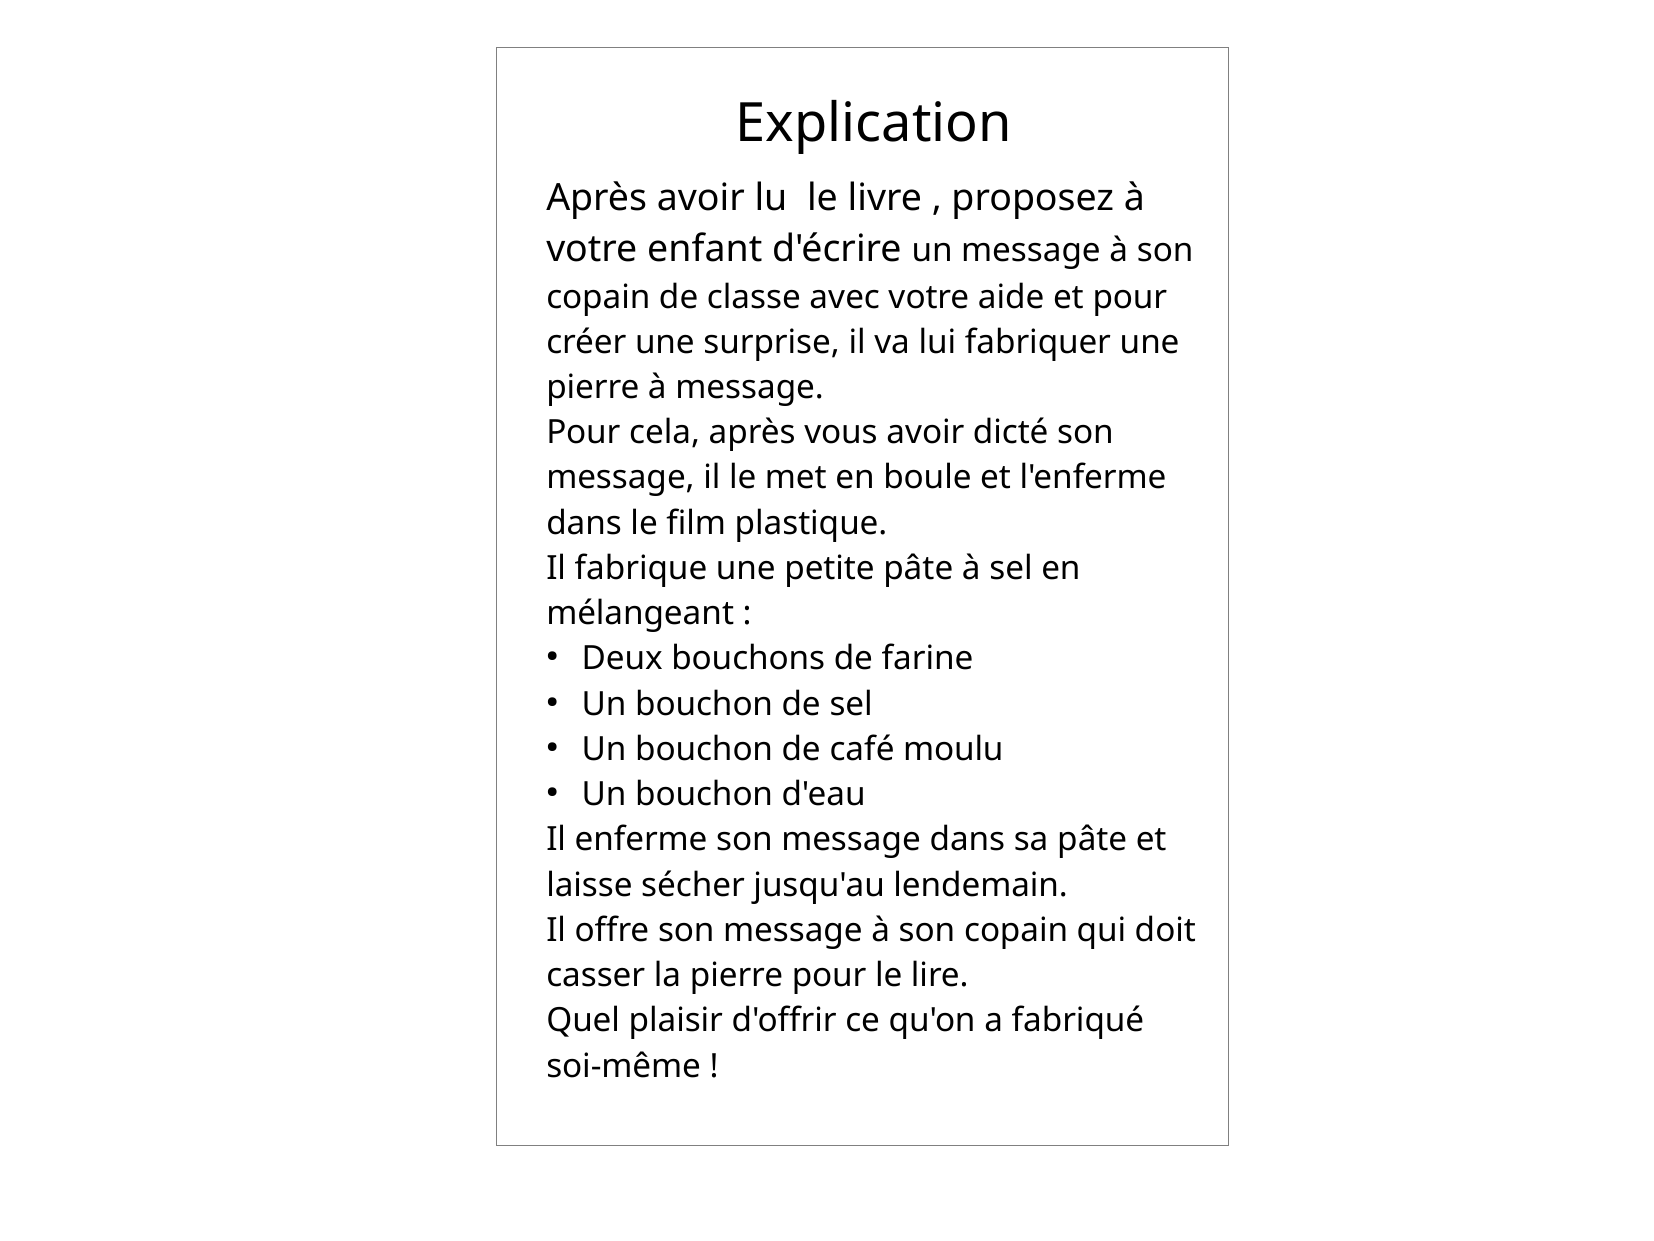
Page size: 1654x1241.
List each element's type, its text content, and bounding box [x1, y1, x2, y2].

text_box Après avoir lu le livre , proposez à votre enfant d'écrire un message à son copain de classe avec votre aide et pour créer une surprise, il va lui fabriquer une pierre à message. Pour cela, après vous avoir dicté son message, il le met en boule et l'enferme dans le film plastique. Il fabrique une petite pâte à sel en mélangeant : Deux bouchons de farine Un bouchon de sel Un bouchon de café moulu Un bouchon d'eau Il enferme son message dans sa pâte et laisse sécher jusqu'au lendemain. Il offre son message à son copain qui doit casser la pierre pour le lire. Quel plaisir d'offrir ce qu'on a fabriqué soi-même ! [531, 163, 1217, 1241]
text_box Explication [590, 75, 1158, 157]
